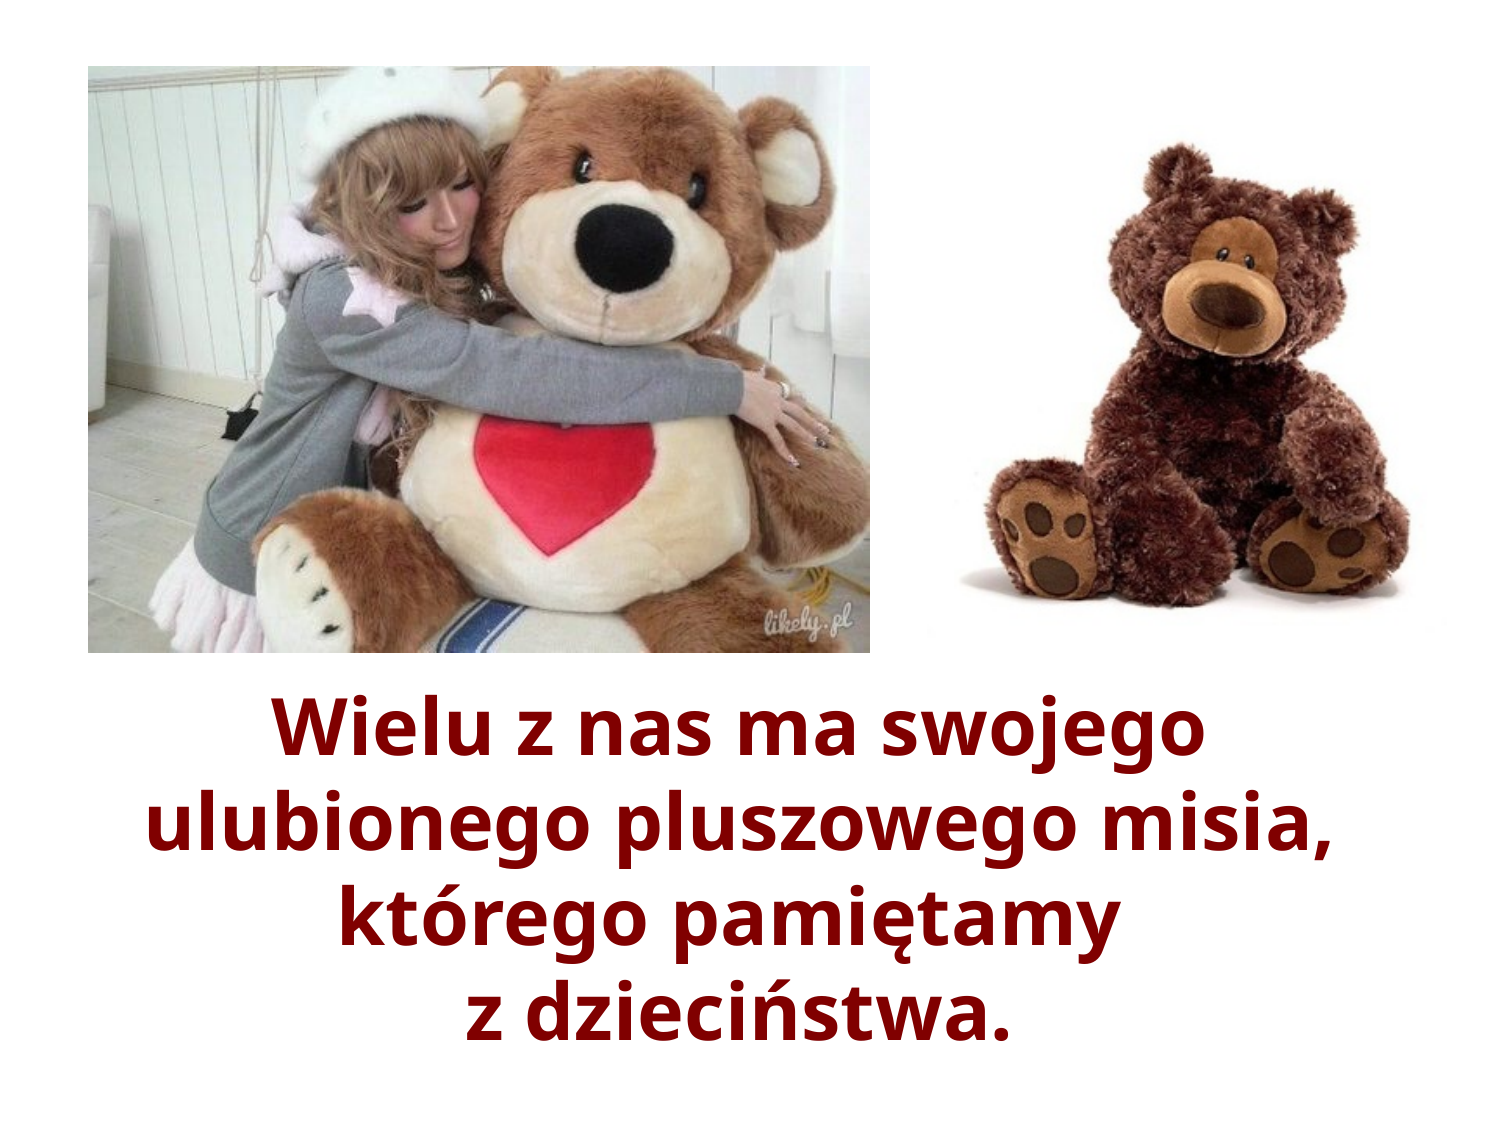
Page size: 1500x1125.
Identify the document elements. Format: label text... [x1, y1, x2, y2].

picture [88, 66, 870, 653]
picture [927, 125, 1447, 639]
title Wielu z nas ma swojego ulubionego pluszowego misia, którego pamiętamy z dzieciństwa. [64, 668, 1415, 1024]
